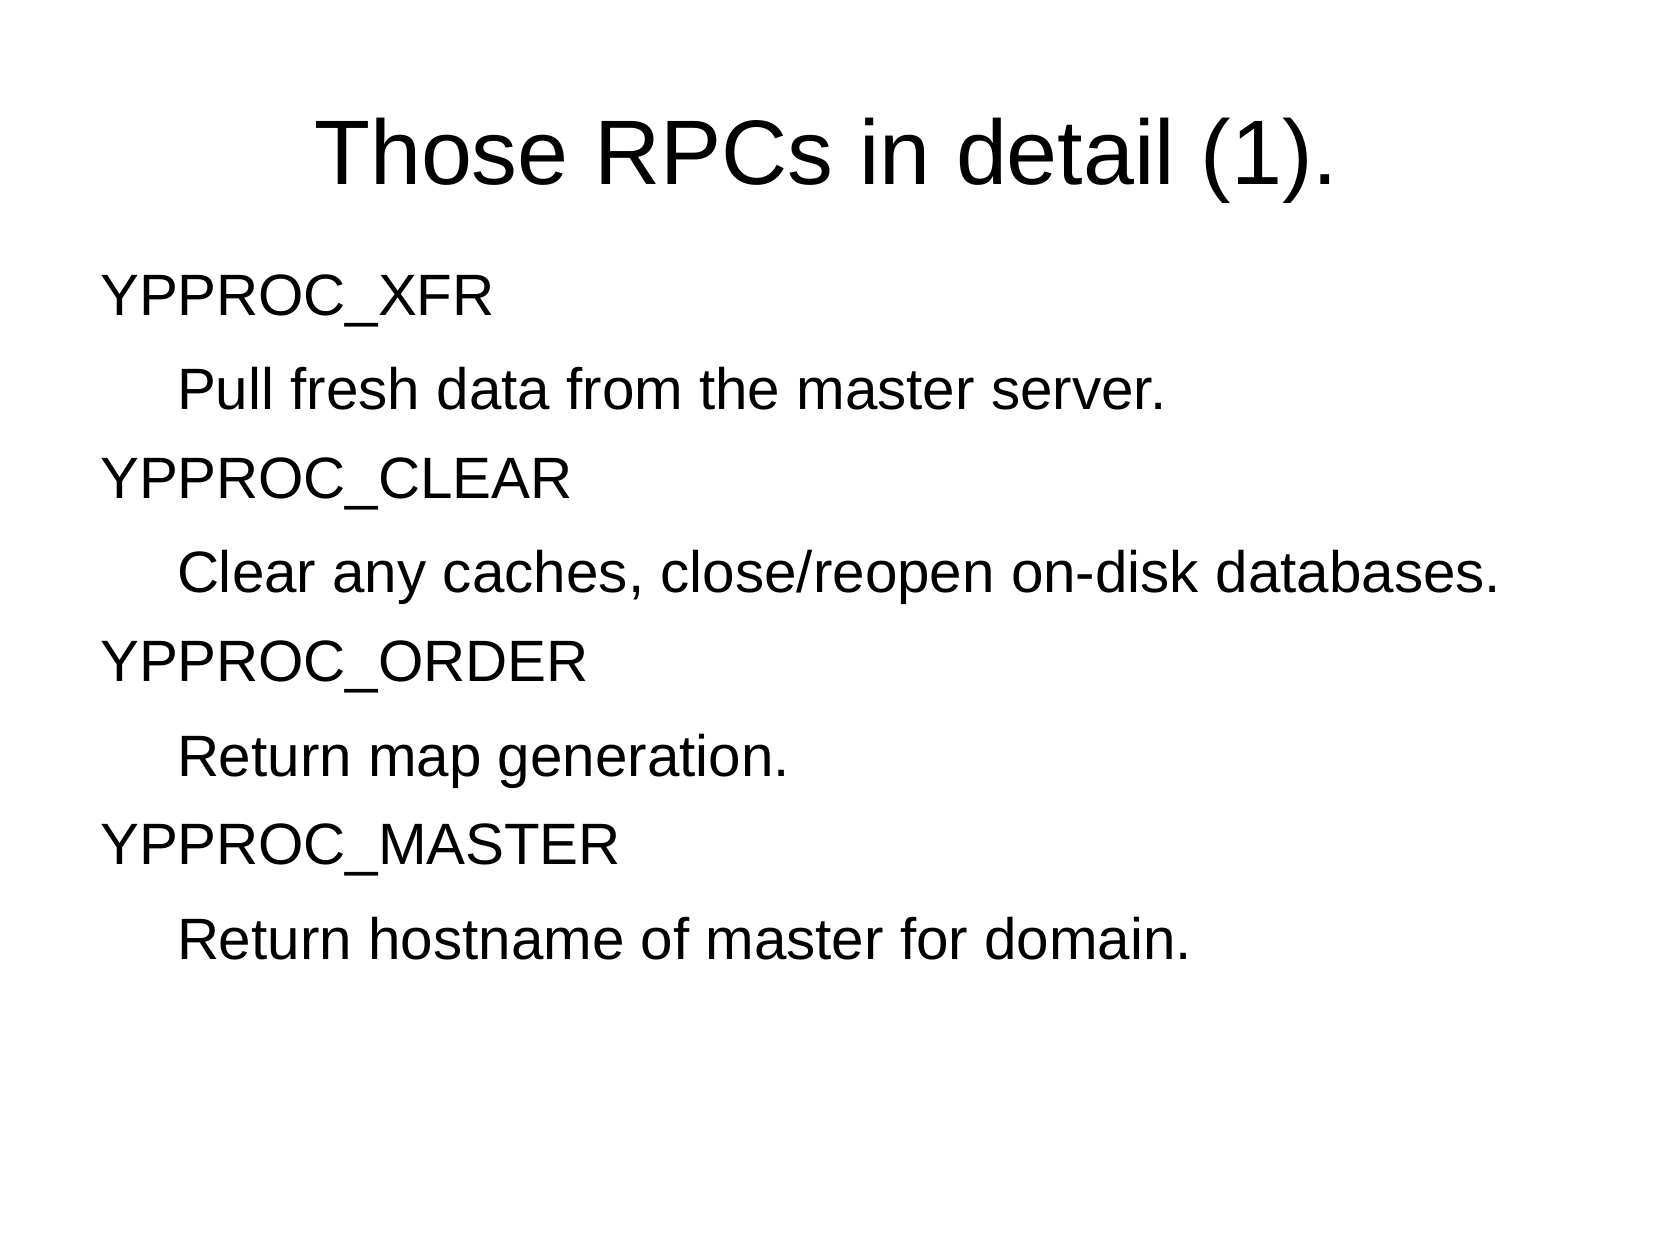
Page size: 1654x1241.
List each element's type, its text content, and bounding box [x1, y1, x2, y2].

title Those RPCs in detail (1). [82, 56, 1571, 250]
list YPPROC_XFR Pull fresh data from the master server. YPPROC_CLEAR Clear any caches, close/reopen on-disk databases. YPPROC_ORDER Return map generation. YPPROC_MASTER Return hostname of master for domain. [82, 262, 1571, 1183]
